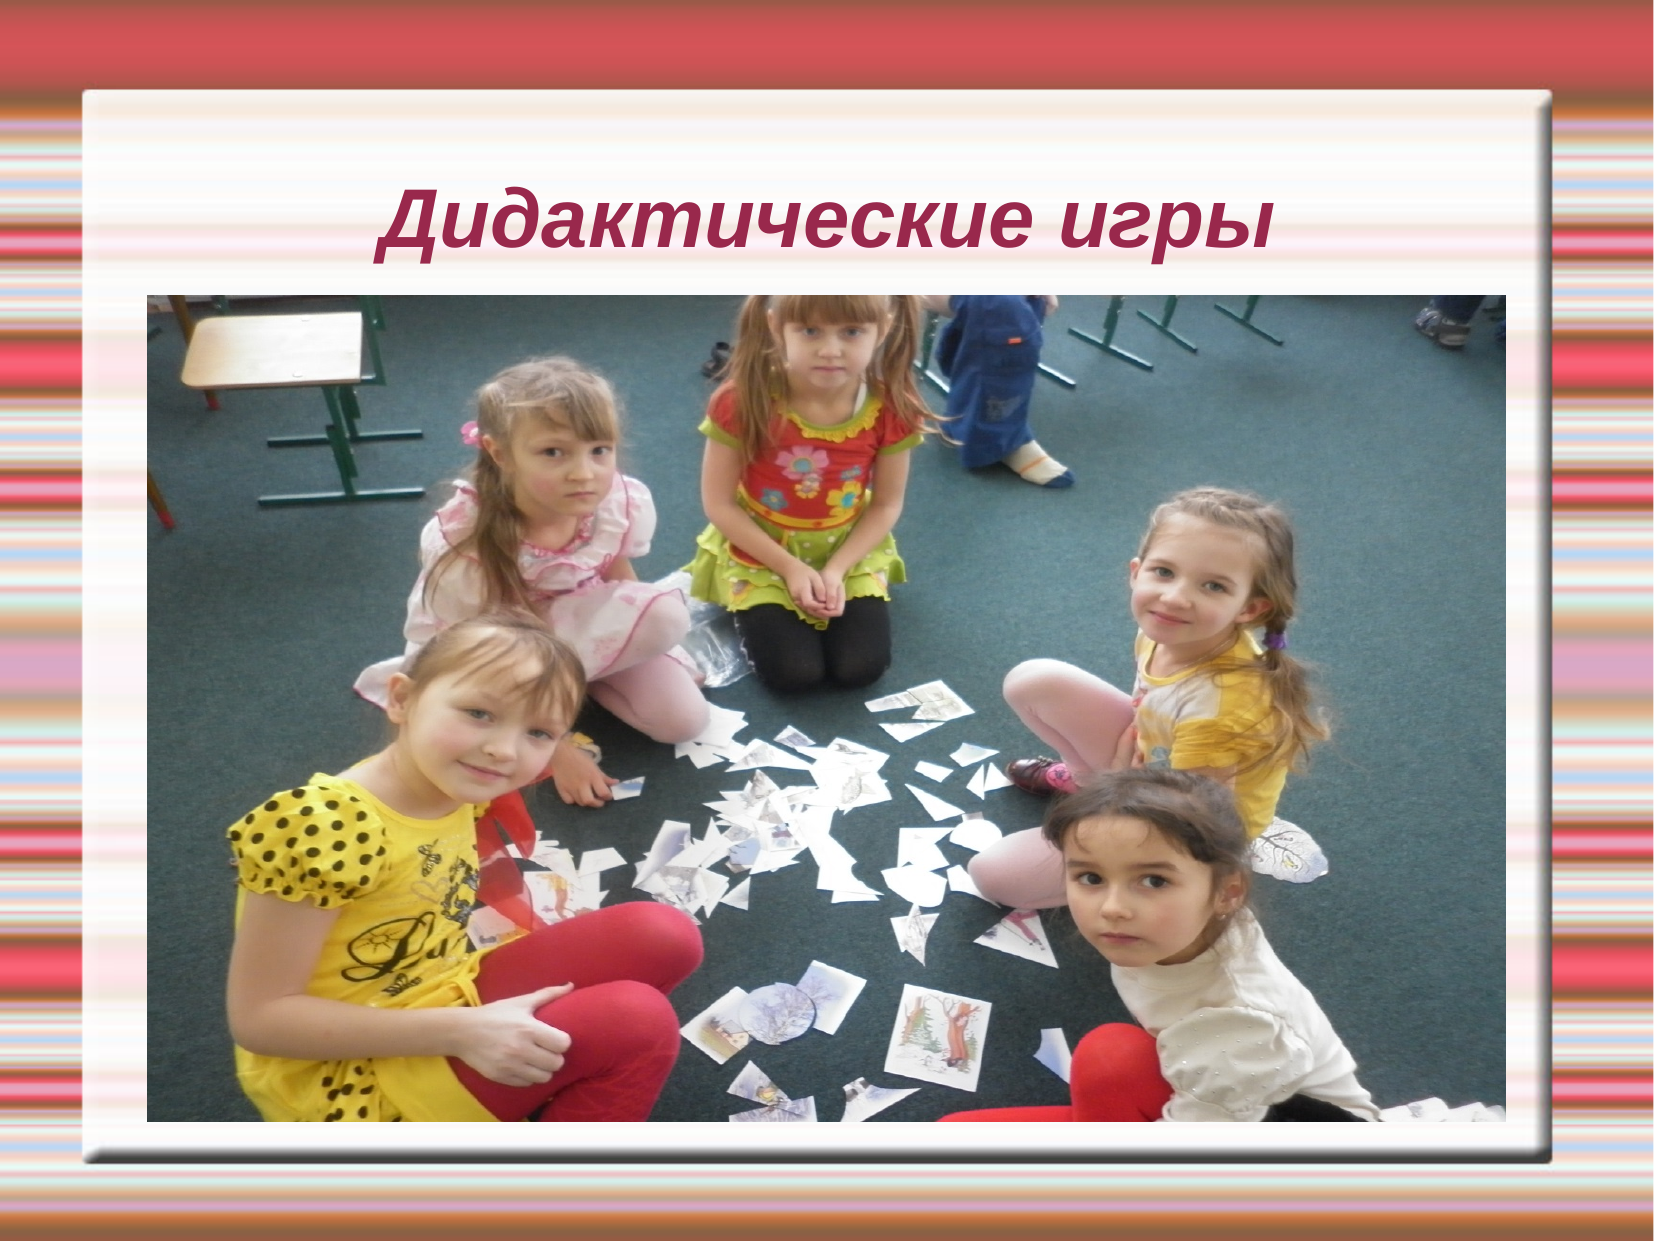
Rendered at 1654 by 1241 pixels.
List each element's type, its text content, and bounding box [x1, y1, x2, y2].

picture [0, 0, 1654, 1241]
title Дидактические игры [121, 114, 1534, 322]
